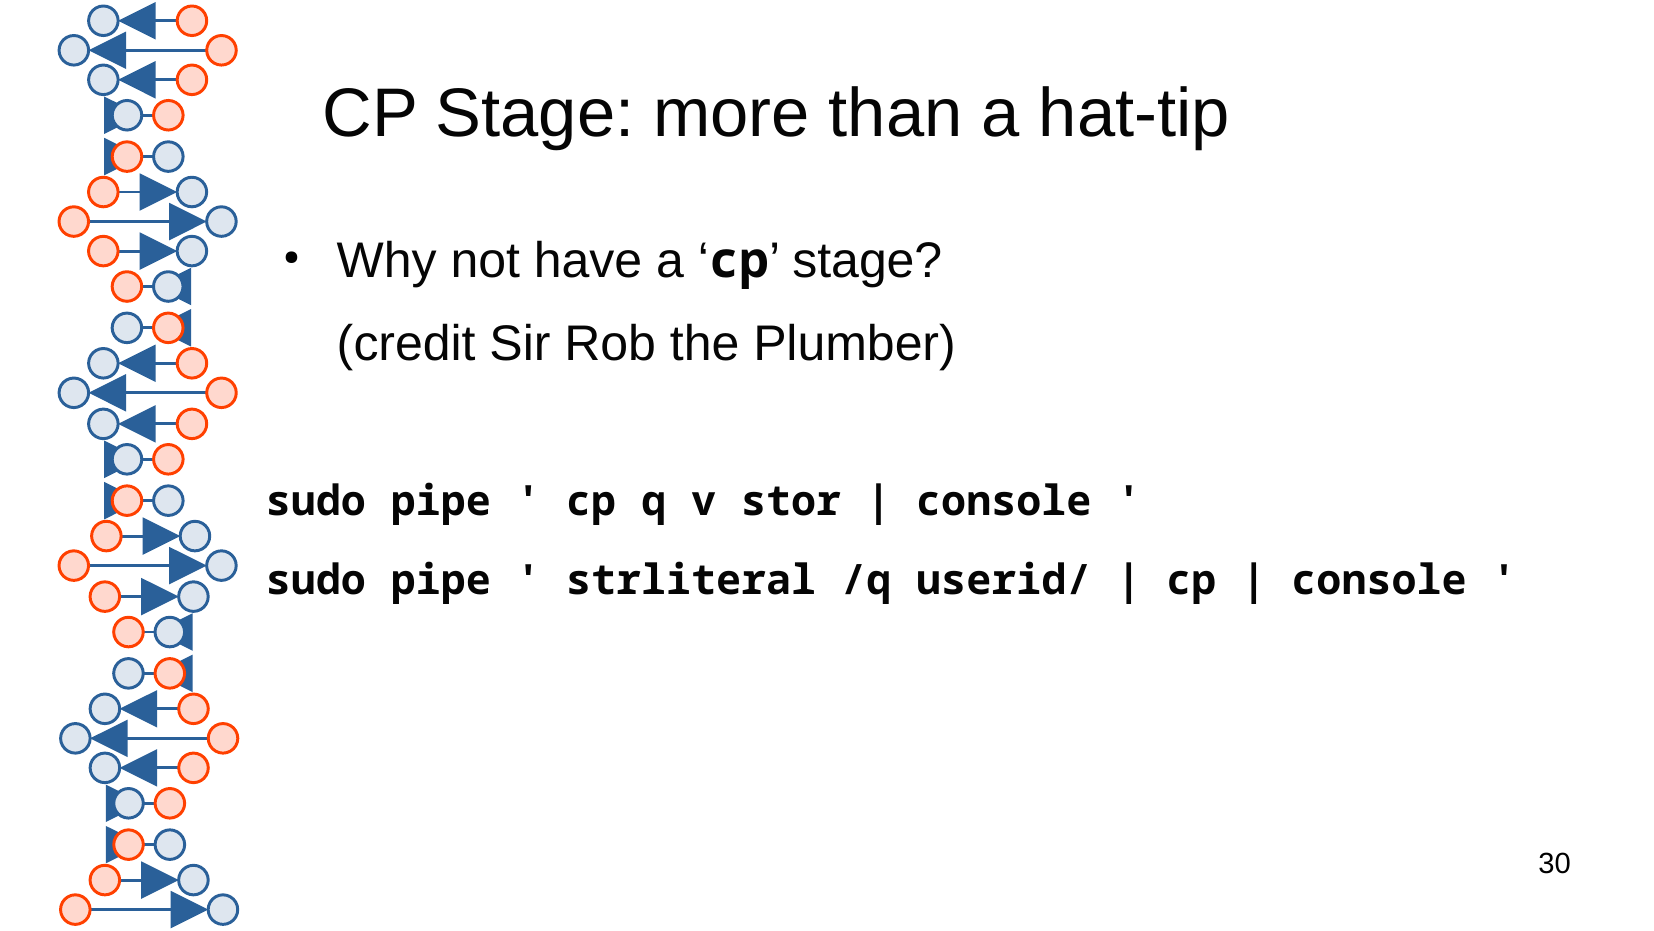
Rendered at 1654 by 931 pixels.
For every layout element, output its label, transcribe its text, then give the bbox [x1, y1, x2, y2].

title CP Stage: more than a hat-tip [265, 35, 1595, 189]
list Why not have a ‘cp’ stage? (credit Sir Rob the Plumber) sudo pipe ' cp q v stor | console ' sudo pipe ' strliteral /q userid/ | cp | console ' [265, 224, 1651, 764]
